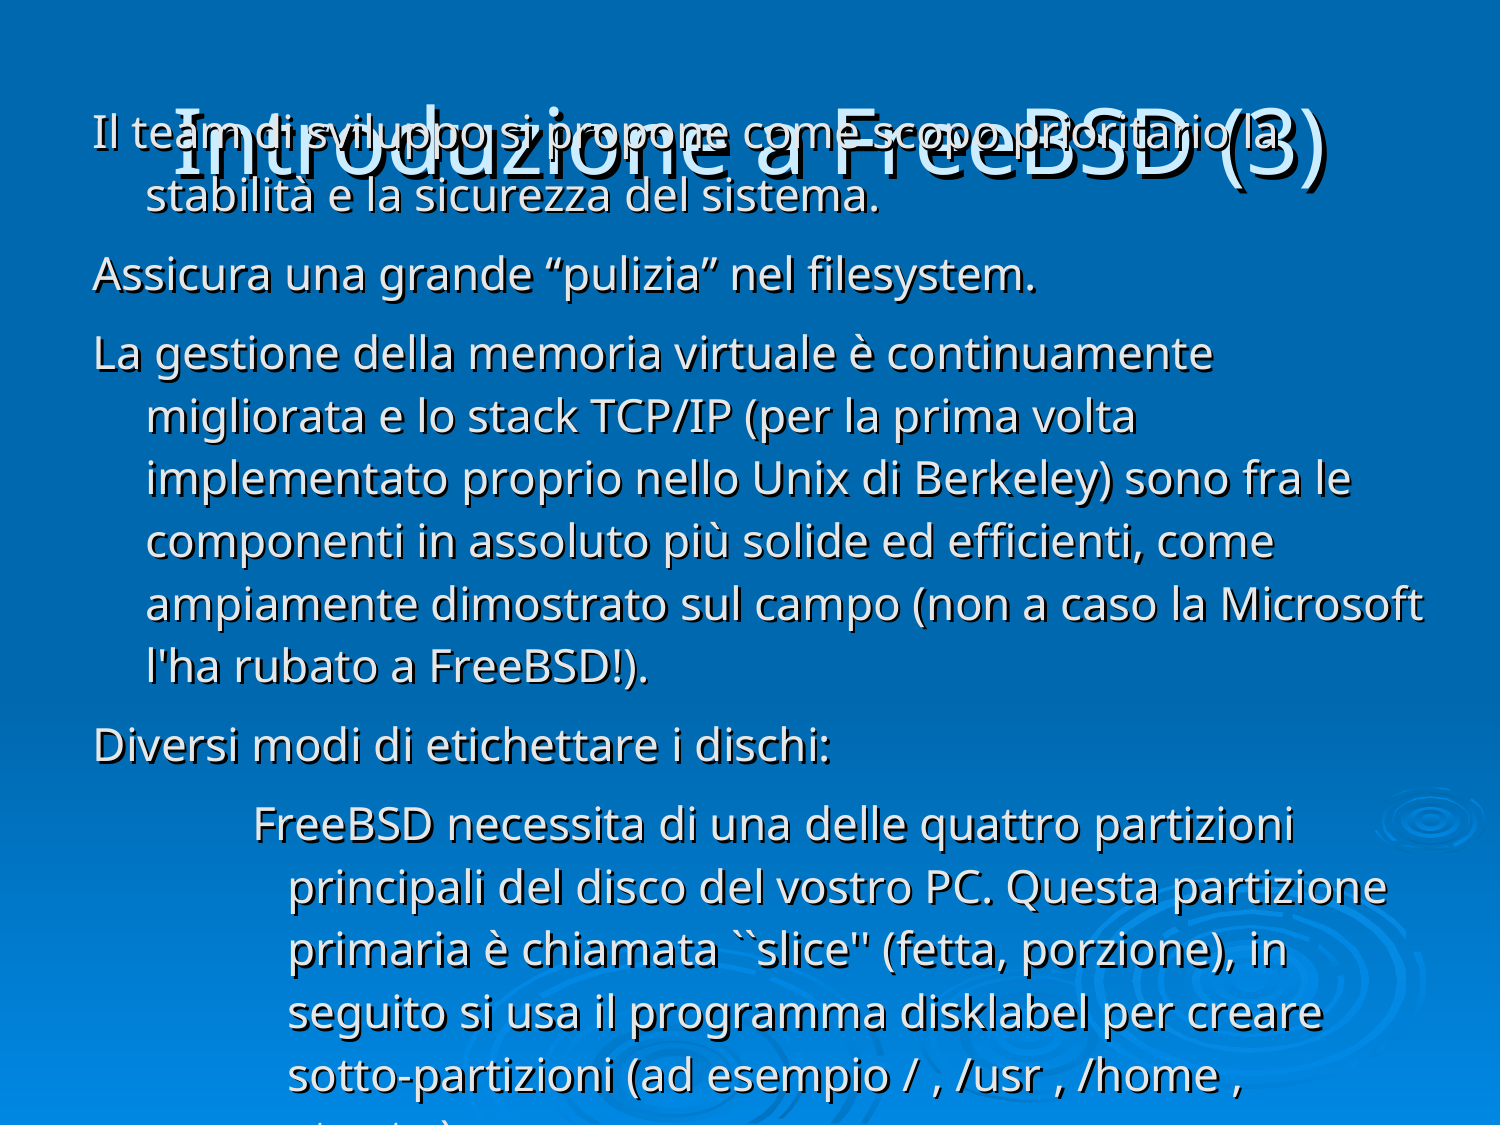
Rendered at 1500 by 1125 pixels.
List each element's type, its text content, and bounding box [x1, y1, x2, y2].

title Introduzione a FreeBSD (3) [75, 21, 1426, 213]
subtitle Il team di sviluppo si propone come scopo prioritario la stabilità e la sicurezza del sistema. Assicura una grande “pulizia” nel filesystem. La gestione della memoria virtuale è continuamente migliorata e lo stack TCP/IP (per la prima volta implementato proprio nello Unix di Berkeley) sono fra le componenti in assoluto più solide ed efficienti, come ampiamente dimostrato sul campo (non a caso la Microsoft l'ha rubato a FreeBSD!). Diversi modi di etichettare i dischi: FreeBSD necessita di una delle quattro partizioni principali del disco del vostro PC. Questa partizione primaria è chiamata ``slice'' (fetta, porzione), in seguito si usa il programma disklabel per creare sotto-partizioni (ad esempio / , /usr , /home , etc.etc.). [75, 213, 1426, 1054]
